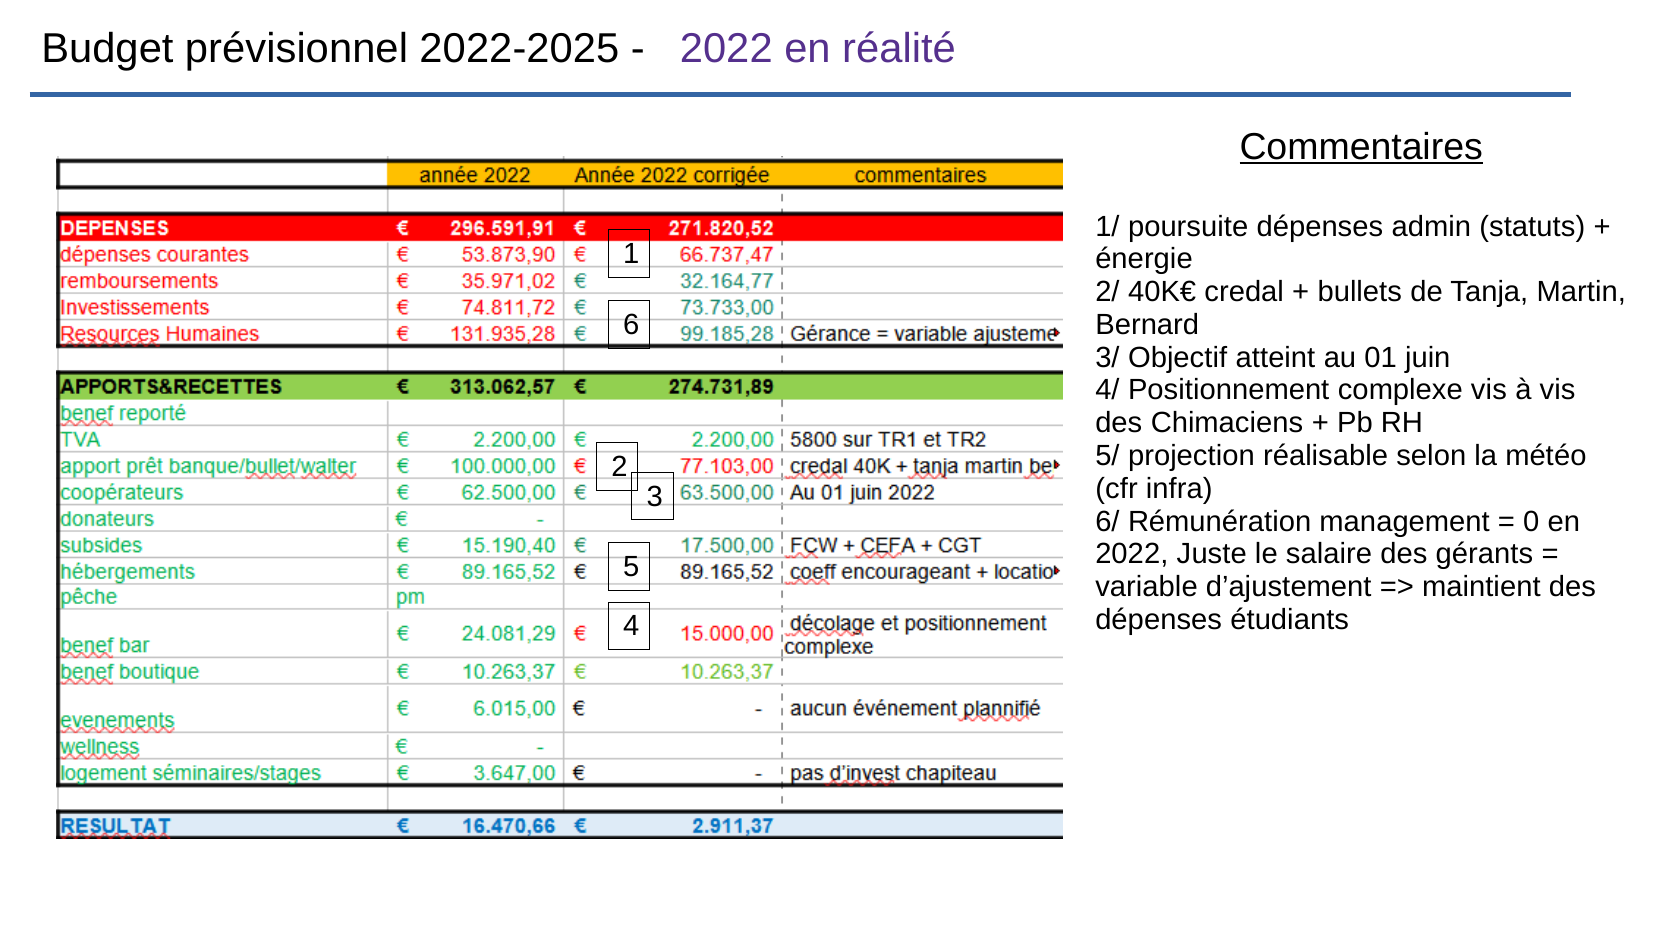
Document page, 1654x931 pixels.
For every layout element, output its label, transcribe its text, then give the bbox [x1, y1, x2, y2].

text_box 6 [608, 300, 650, 349]
text_box 2 [596, 442, 638, 491]
text_box 4 [608, 602, 650, 650]
picture [56, 156, 1063, 839]
text_box 3 [631, 472, 674, 520]
text_box 1 [608, 229, 650, 278]
title Budget prévisionnel 2022-2025 - 2022 en réalité [41, 7, 1530, 89]
text_box 5 [608, 542, 650, 591]
text_box Commentaires 1/ poursuite dépenses admin (statuts) + énergie 2/ 40K€ credal + bullets de Tanja, Martin, Bernard 3/ Objectif atteint au 01 juin 4/ Positionnement complexe vis à vis des Chimaciens + Pb RH 5/ projection réalisable selon la météo (cfr infra) 6/ Rémunération management = 0 en 2022, Juste le salaire des gérants = variable d’ajustement => maintient des dépenses étudiants [1080, 118, 1642, 643]
